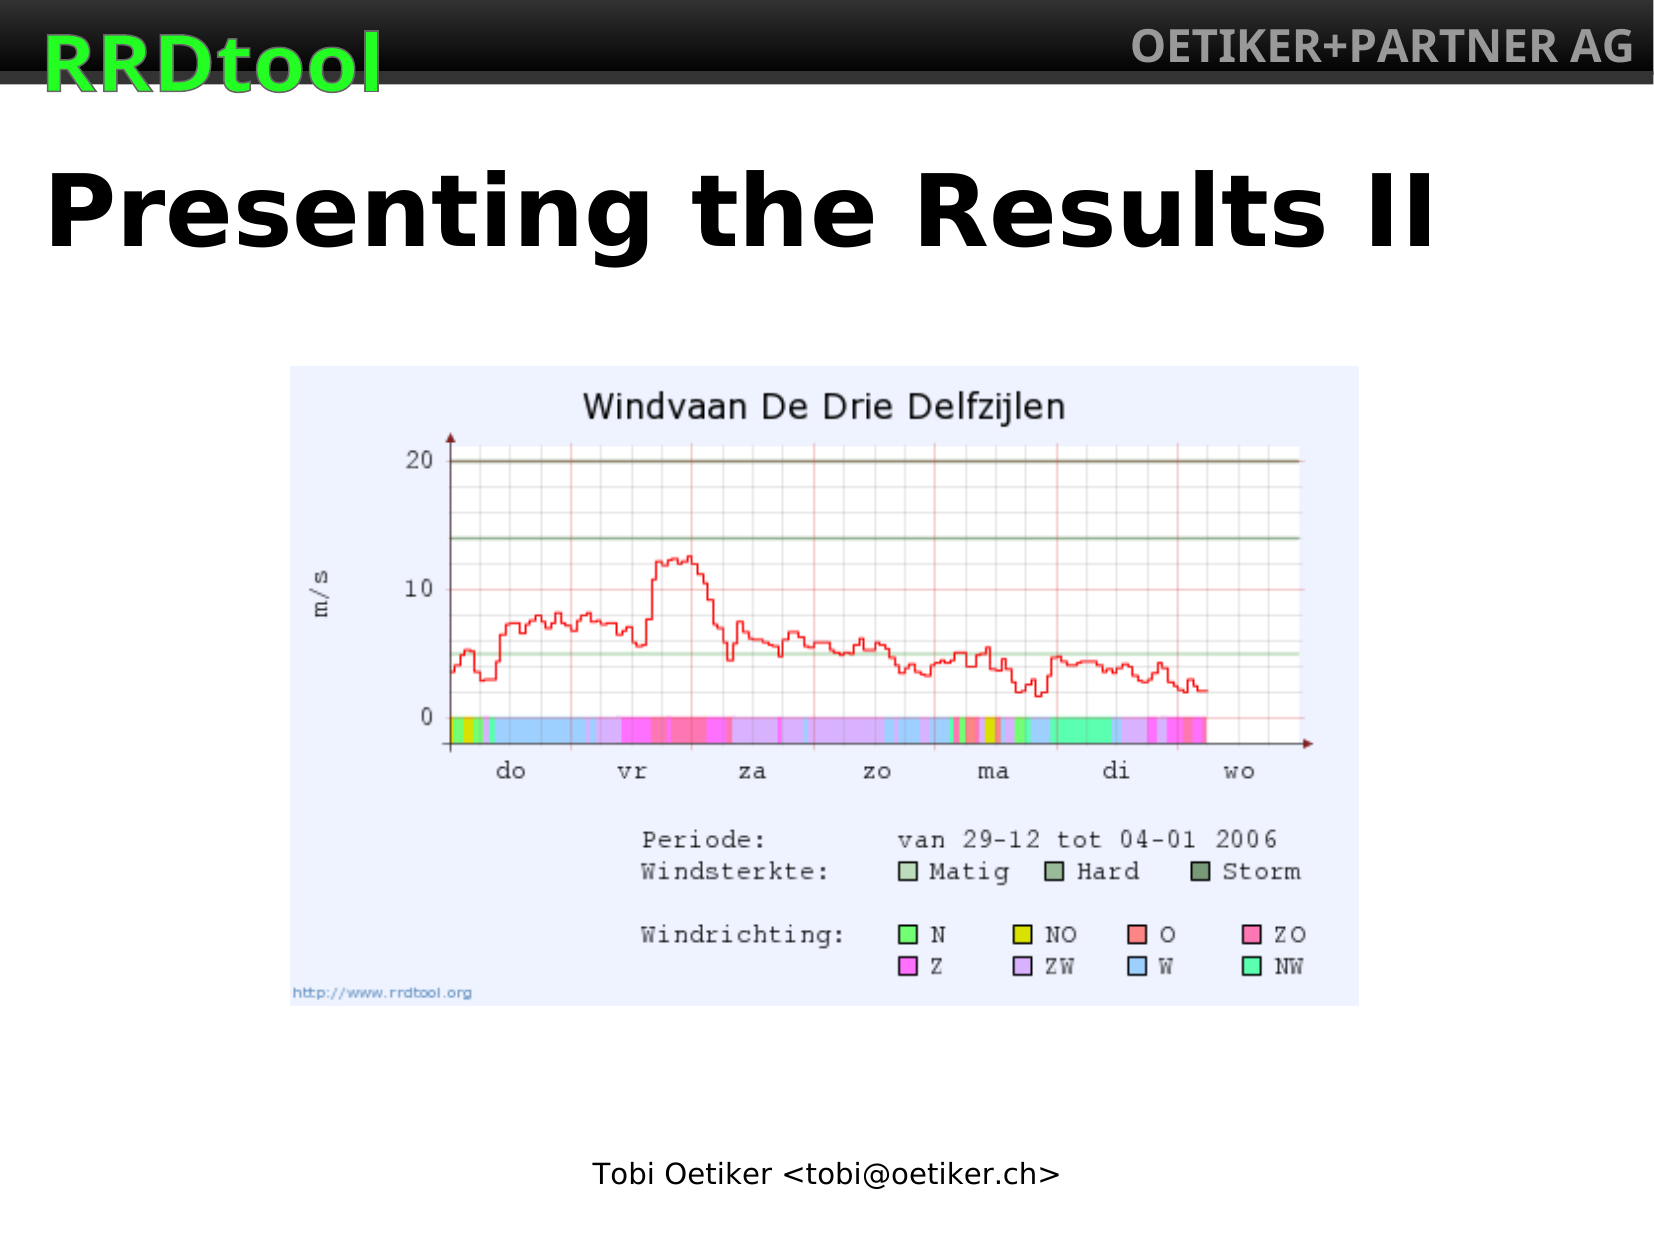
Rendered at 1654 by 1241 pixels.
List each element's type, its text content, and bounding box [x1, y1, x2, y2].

picture [290, 366, 1359, 1006]
title Presenting the Results II [43, 137, 1582, 287]
